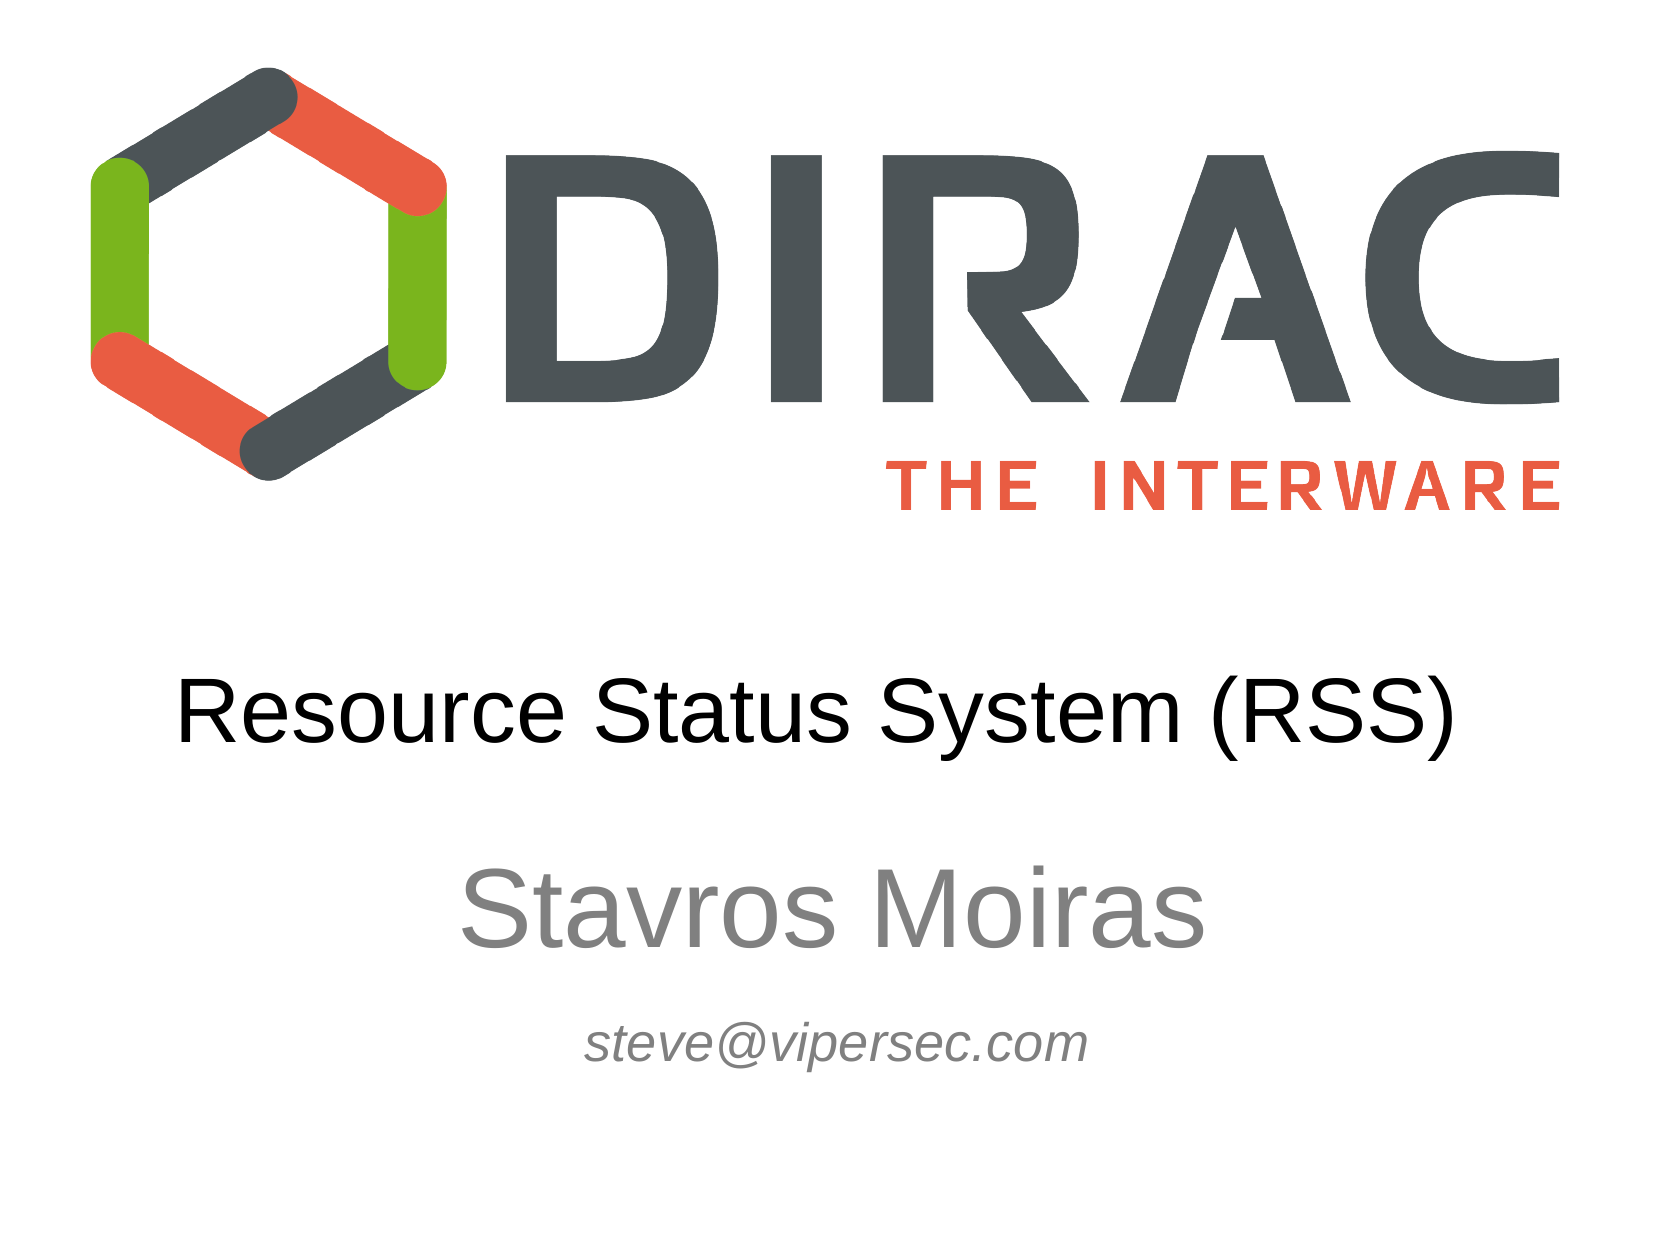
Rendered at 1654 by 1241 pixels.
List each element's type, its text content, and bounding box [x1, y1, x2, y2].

title Stavros Moiras [105, 845, 1561, 1196]
title Resource Status System (RSS) [90, 625, 1546, 796]
text_box steve@vipersec.com [570, 1005, 1126, 1096]
picture [44, 48, 1606, 529]
